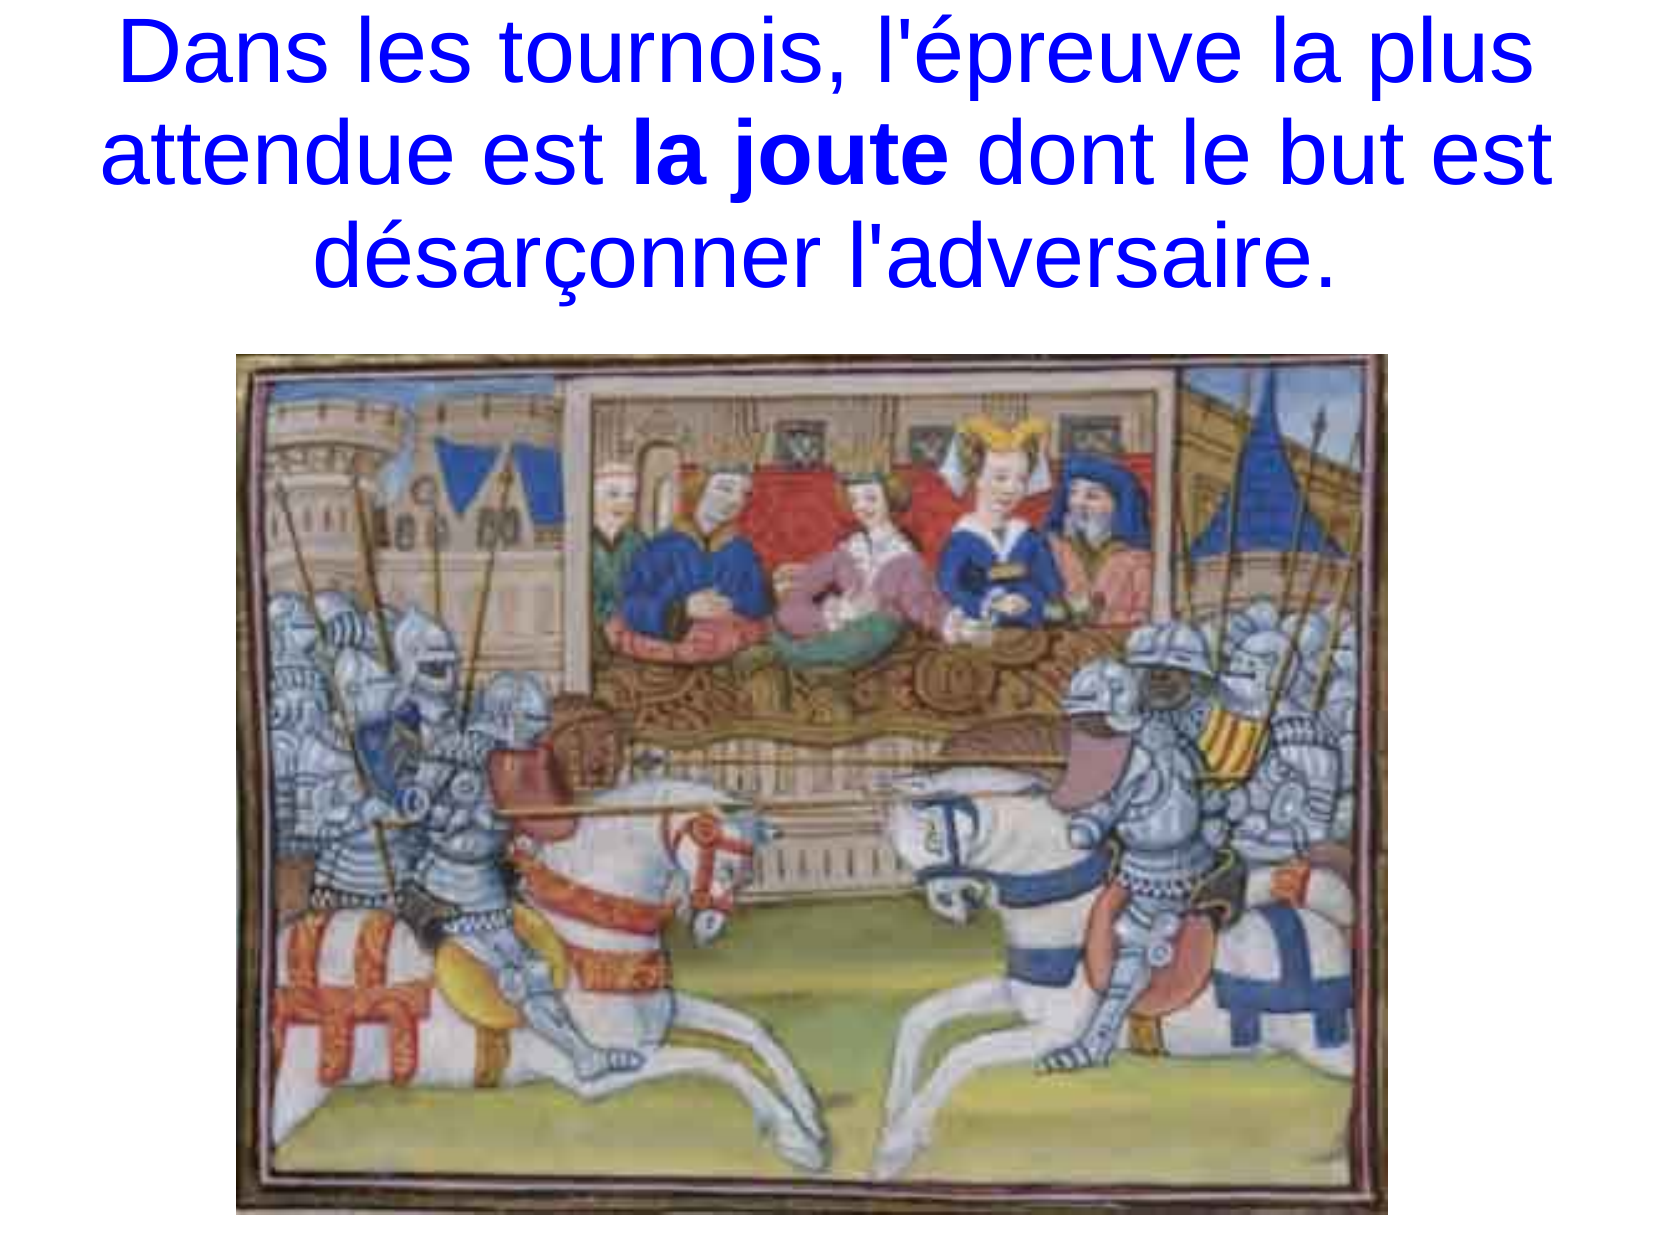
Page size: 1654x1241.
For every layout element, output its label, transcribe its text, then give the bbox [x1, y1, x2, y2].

title Dans les tournois, l'épreuve la plus attendue est la joute dont le but est désarçonner l'adversaire. [82, 0, 1571, 307]
picture [236, 354, 1388, 1215]
